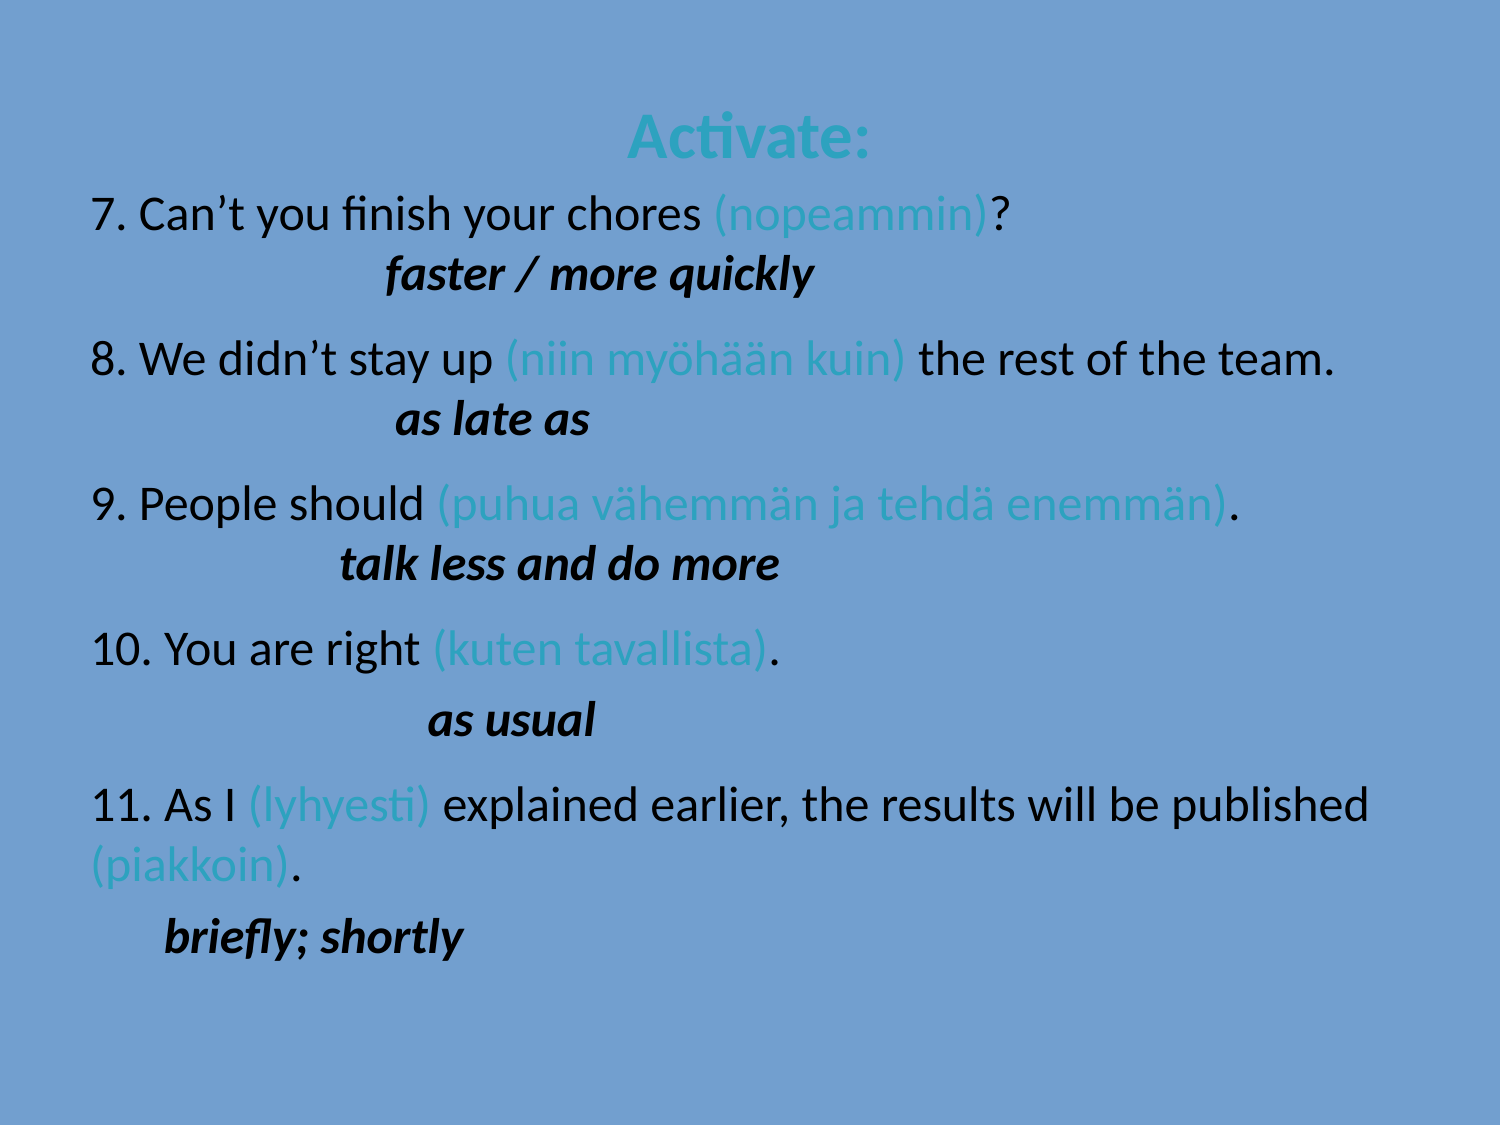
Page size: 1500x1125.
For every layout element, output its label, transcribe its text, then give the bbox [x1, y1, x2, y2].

list 7. Can’t you finish your chores (nopeammin)? faster / more quickly 8. We didn’t stay up (niin myöhään kuin) the rest of the team. as late as 9. People should (puhua vähemmän ja tehdä enemmän). talk less and do more 10. You are right (kuten tavallista). as usual 11. As I (lyhyesti) explained earlier, the results will be published (piakkoin). briefly; shortly [74, 172, 1435, 1050]
title Activate: [74, 78, 1425, 172]
